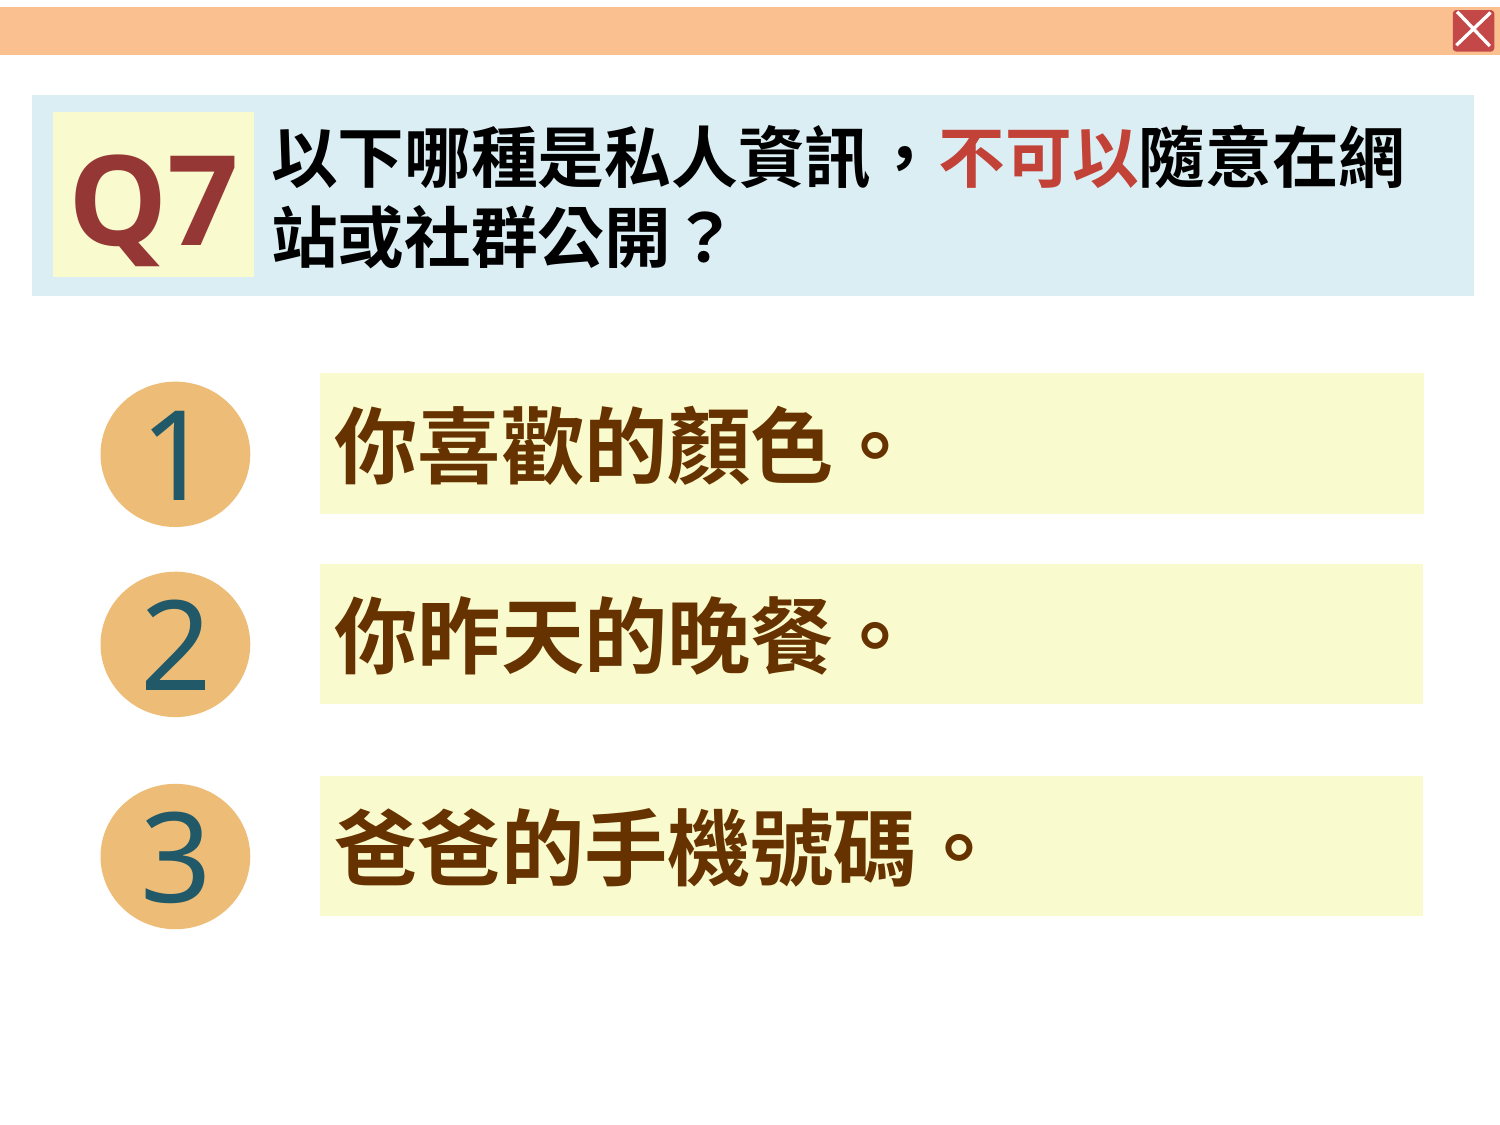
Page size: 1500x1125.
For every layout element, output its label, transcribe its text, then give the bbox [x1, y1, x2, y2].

text_box 3 [125, 770, 266, 937]
text_box 爸爸的手機號碼。 [320, 776, 1423, 916]
text_box 1 [125, 368, 266, 535]
text_box 你昨天的晚餐。 [320, 564, 1423, 704]
text_box [32, 95, 1474, 296]
text_box [100, 590, 125, 699]
text_box [100, 400, 125, 509]
text_box 你喜歡的顏色。 [320, 373, 1424, 514]
text_box 2 [125, 558, 266, 725]
text_box [100, 802, 125, 911]
text_box Q7 [53, 112, 254, 277]
text_box [0, 7, 1500, 55]
title 以下哪種是私人資訊，不可以隨意在網站或社群公開？ [255, 102, 1483, 290]
